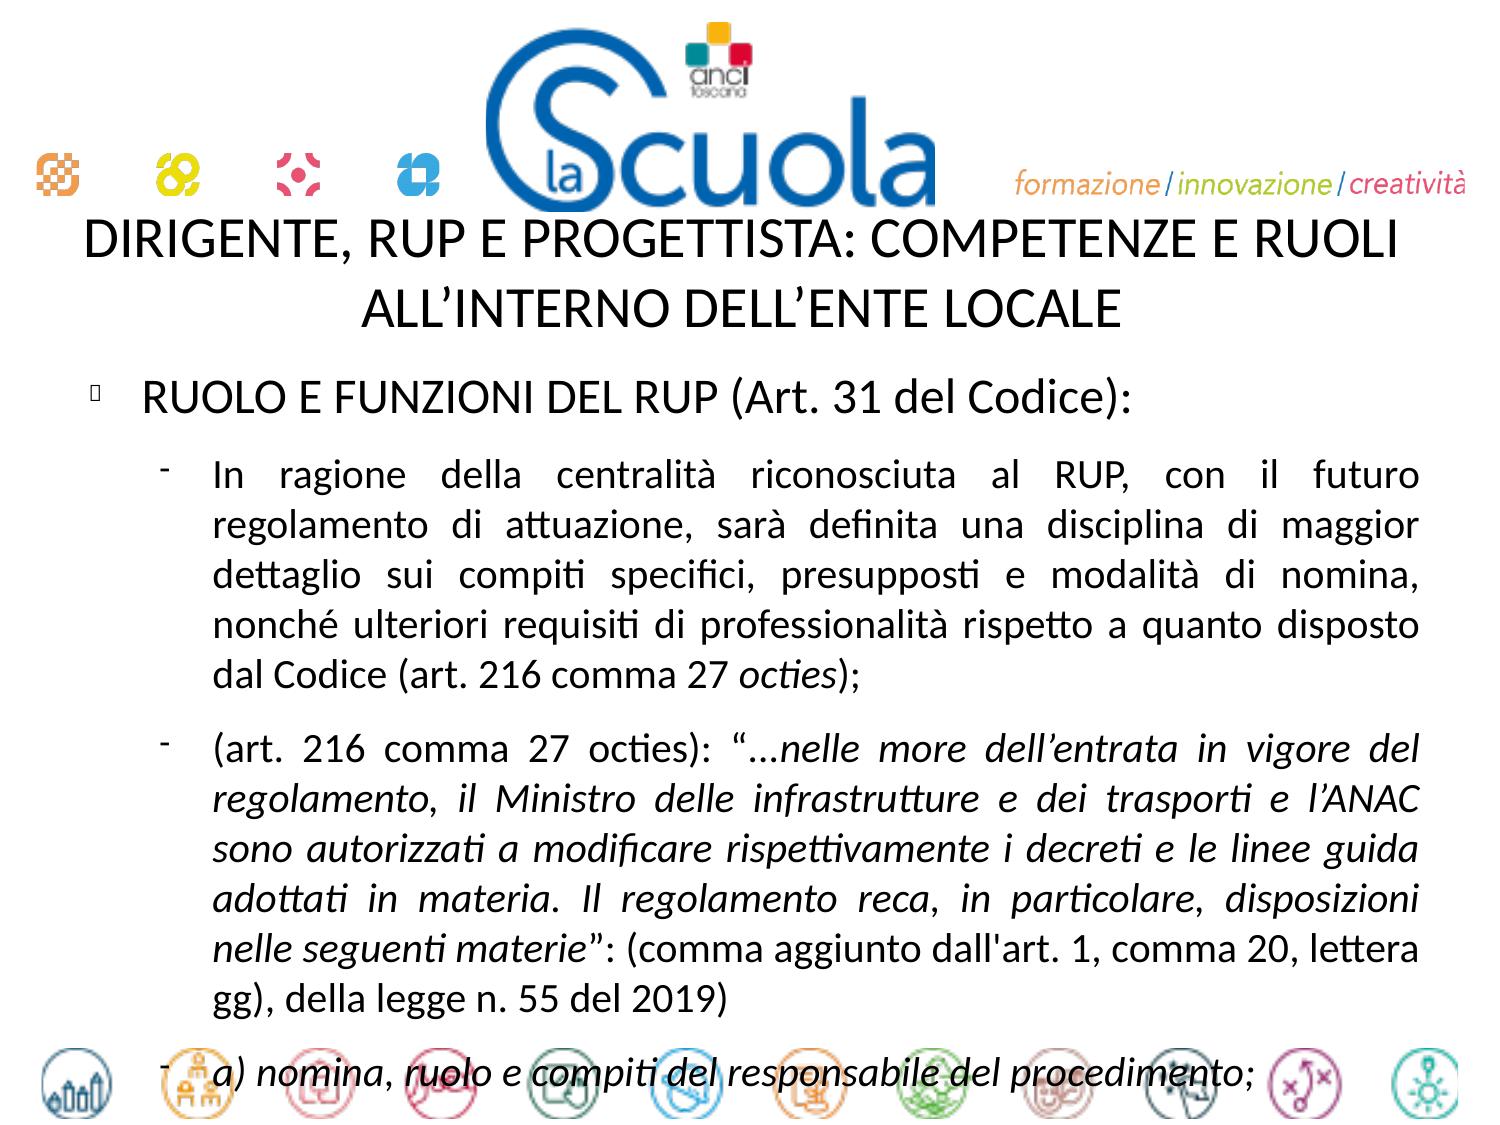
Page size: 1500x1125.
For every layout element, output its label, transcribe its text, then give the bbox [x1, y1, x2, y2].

text_box RUOLO E FUNZIONI DEL RUP (Art. 31 del Codice): In ragione della centralità riconosciuta al RUP, con il futuro regolamento di attuazione, sarà definita una disciplina di maggior dettaglio sui compiti specifici, presupposti e modalità di nomina, nonché ulteriori requisiti di professionalità rispetto a quanto disposto dal Codice (art. 216 comma 27 octies); (art. 216 comma 27 octies): “...nelle more dell’entrata in vigore del regolamento, il Ministro delle infrastrutture e dei trasporti e l’ANAC sono autorizzati a modificare rispettivamente i decreti e le linee guida adottati in materia. Il regolamento reca, in particolare, disposizioni nelle seguenti materie”: (comma aggiunto dall'art. 1, comma 20, lettera gg), della legge n. 55 del 2019) a) nomina, ruolo e compiti del responsabile del procedimento; b)…. La mancata nomina del RUP non si traduce in un vizio di legittimità della procedura, trovando applicazione l’art. 5 della legge n. 241/1990 (è considerato responsabile il dirigente/responsabile di servizio): [70, 363, 1421, 1016]
text_box DIRIGENTE, RUP E PROGETTISTA: COMPETENZE E RUOLI ALL’INTERNO DELL’ENTE LOCALE [67, 175, 1418, 364]
